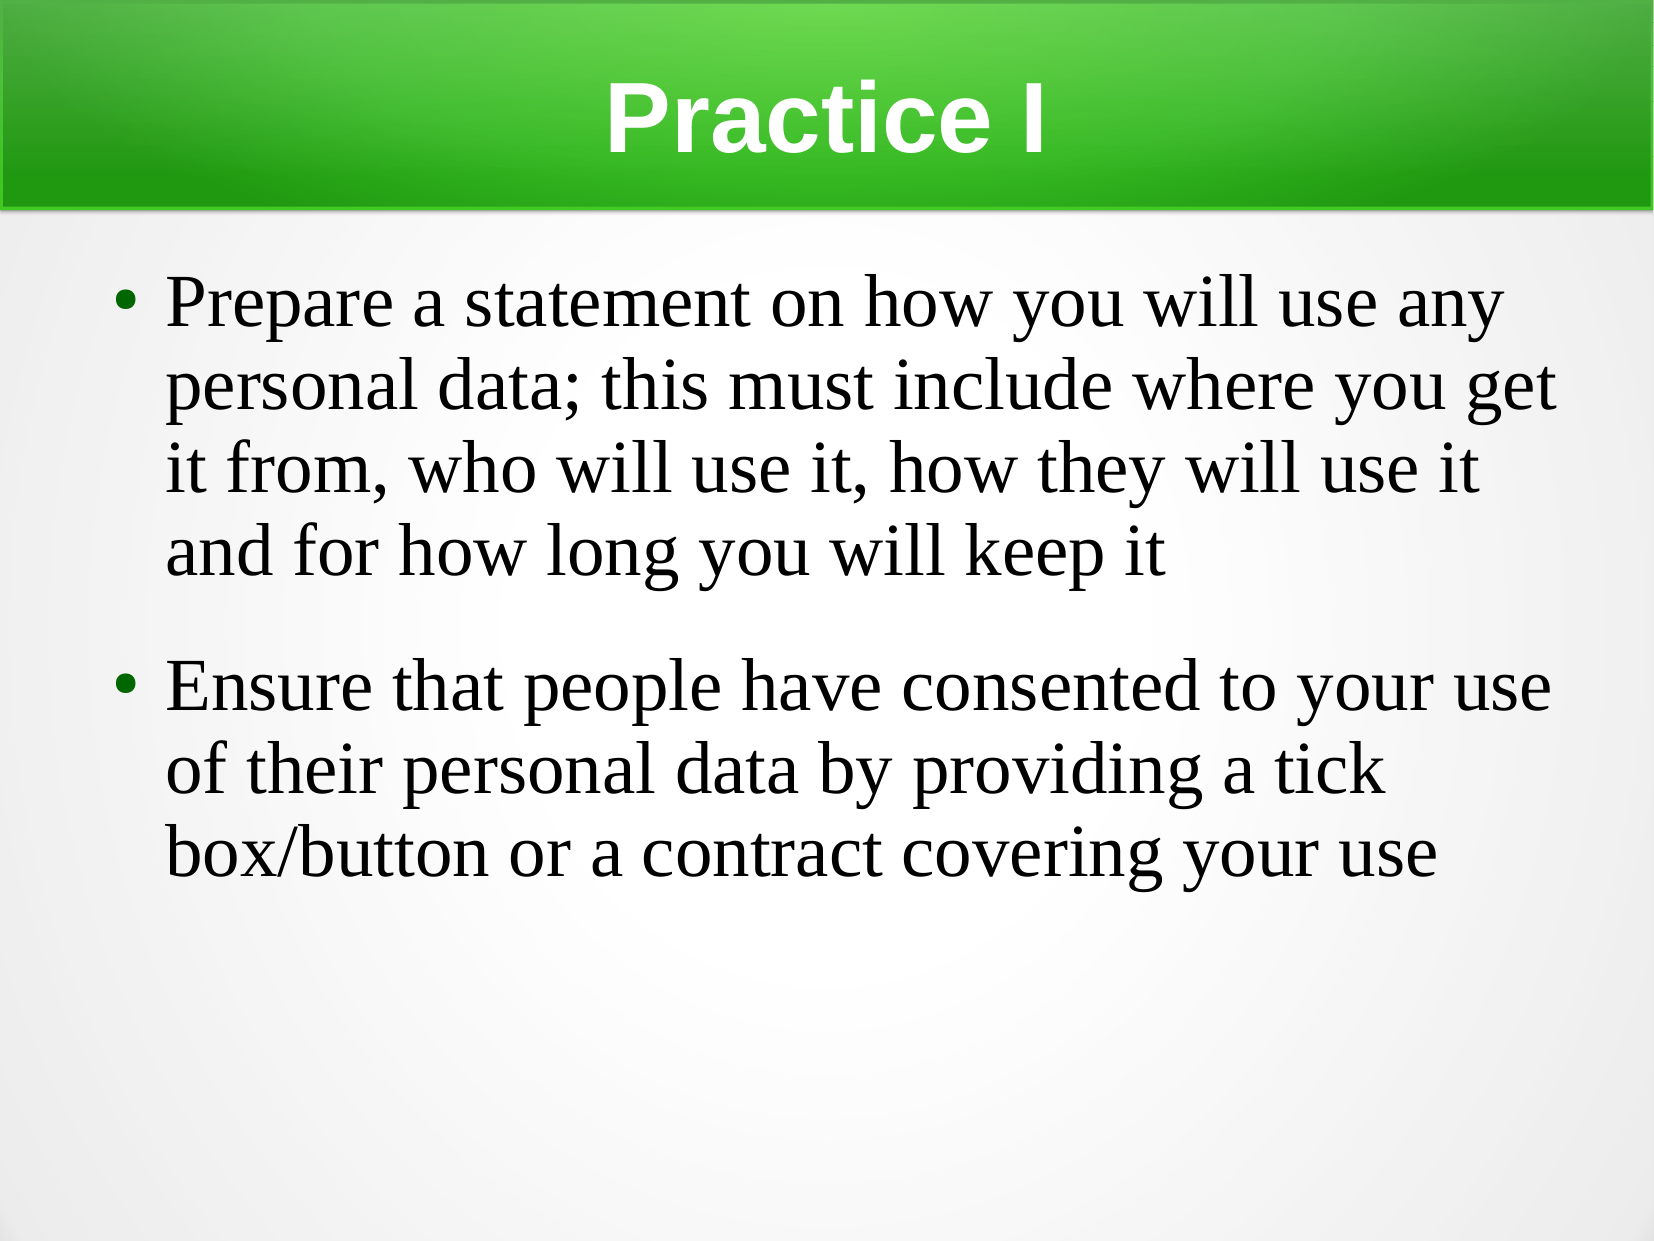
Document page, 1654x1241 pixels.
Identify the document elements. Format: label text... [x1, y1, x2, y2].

title Practice I [82, 46, 1571, 190]
list Prepare a statement on how you will use any personal data; this must include where you get it from, who will use it, how they will use it and for how long you will keep it Ensure that people have consented to your use of their personal data by providing a tick box/button or a contract covering your use [94, 259, 1583, 1170]
